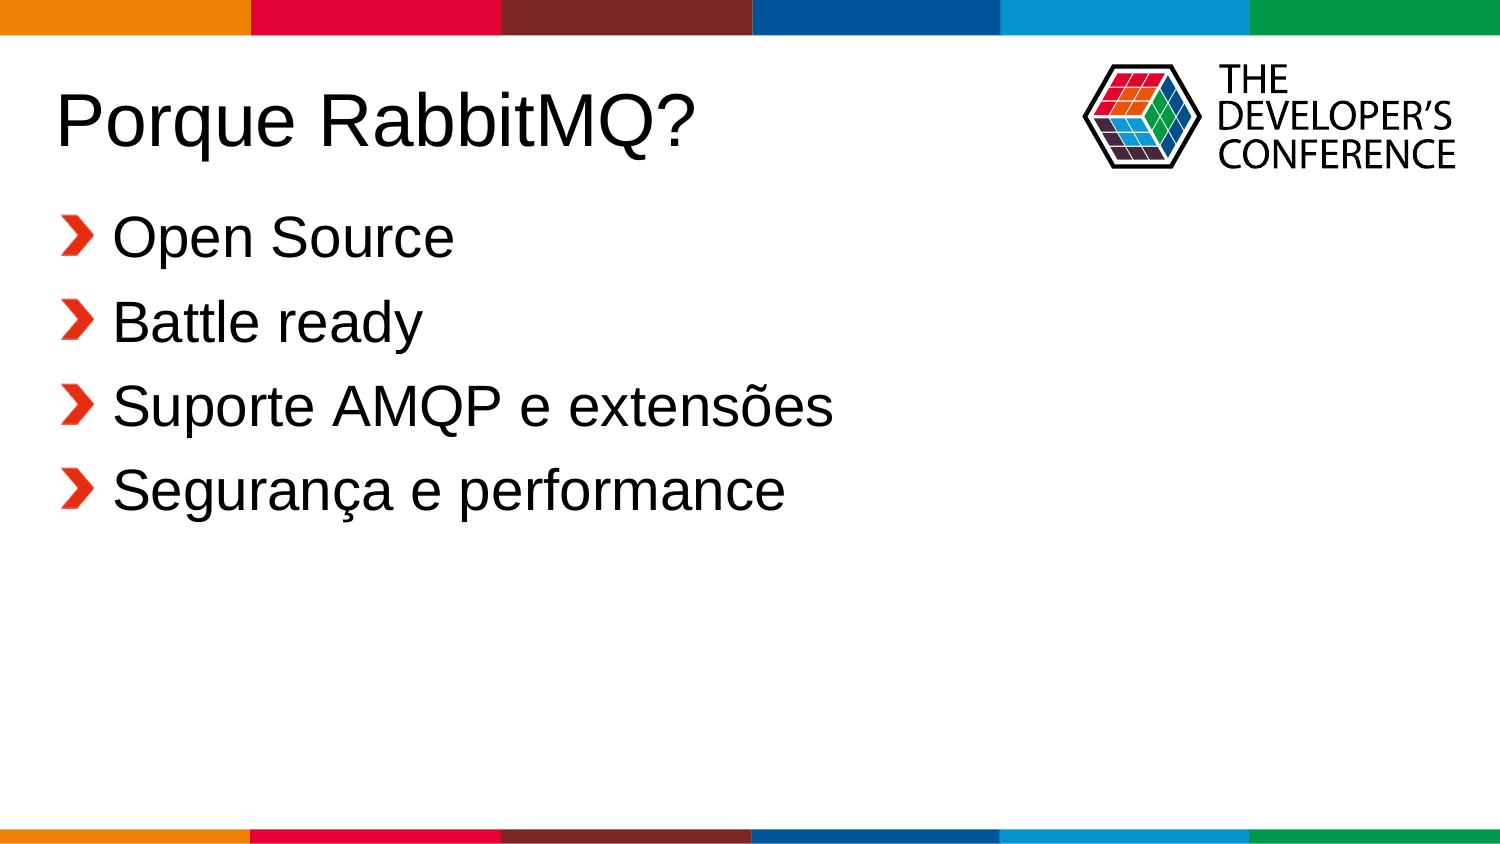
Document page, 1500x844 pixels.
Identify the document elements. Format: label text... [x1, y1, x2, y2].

title Porque RabbitMQ? [41, 59, 975, 174]
list Open Source Battle ready Suporte AMQP e extensões Segurança e performance [41, 191, 1459, 750]
